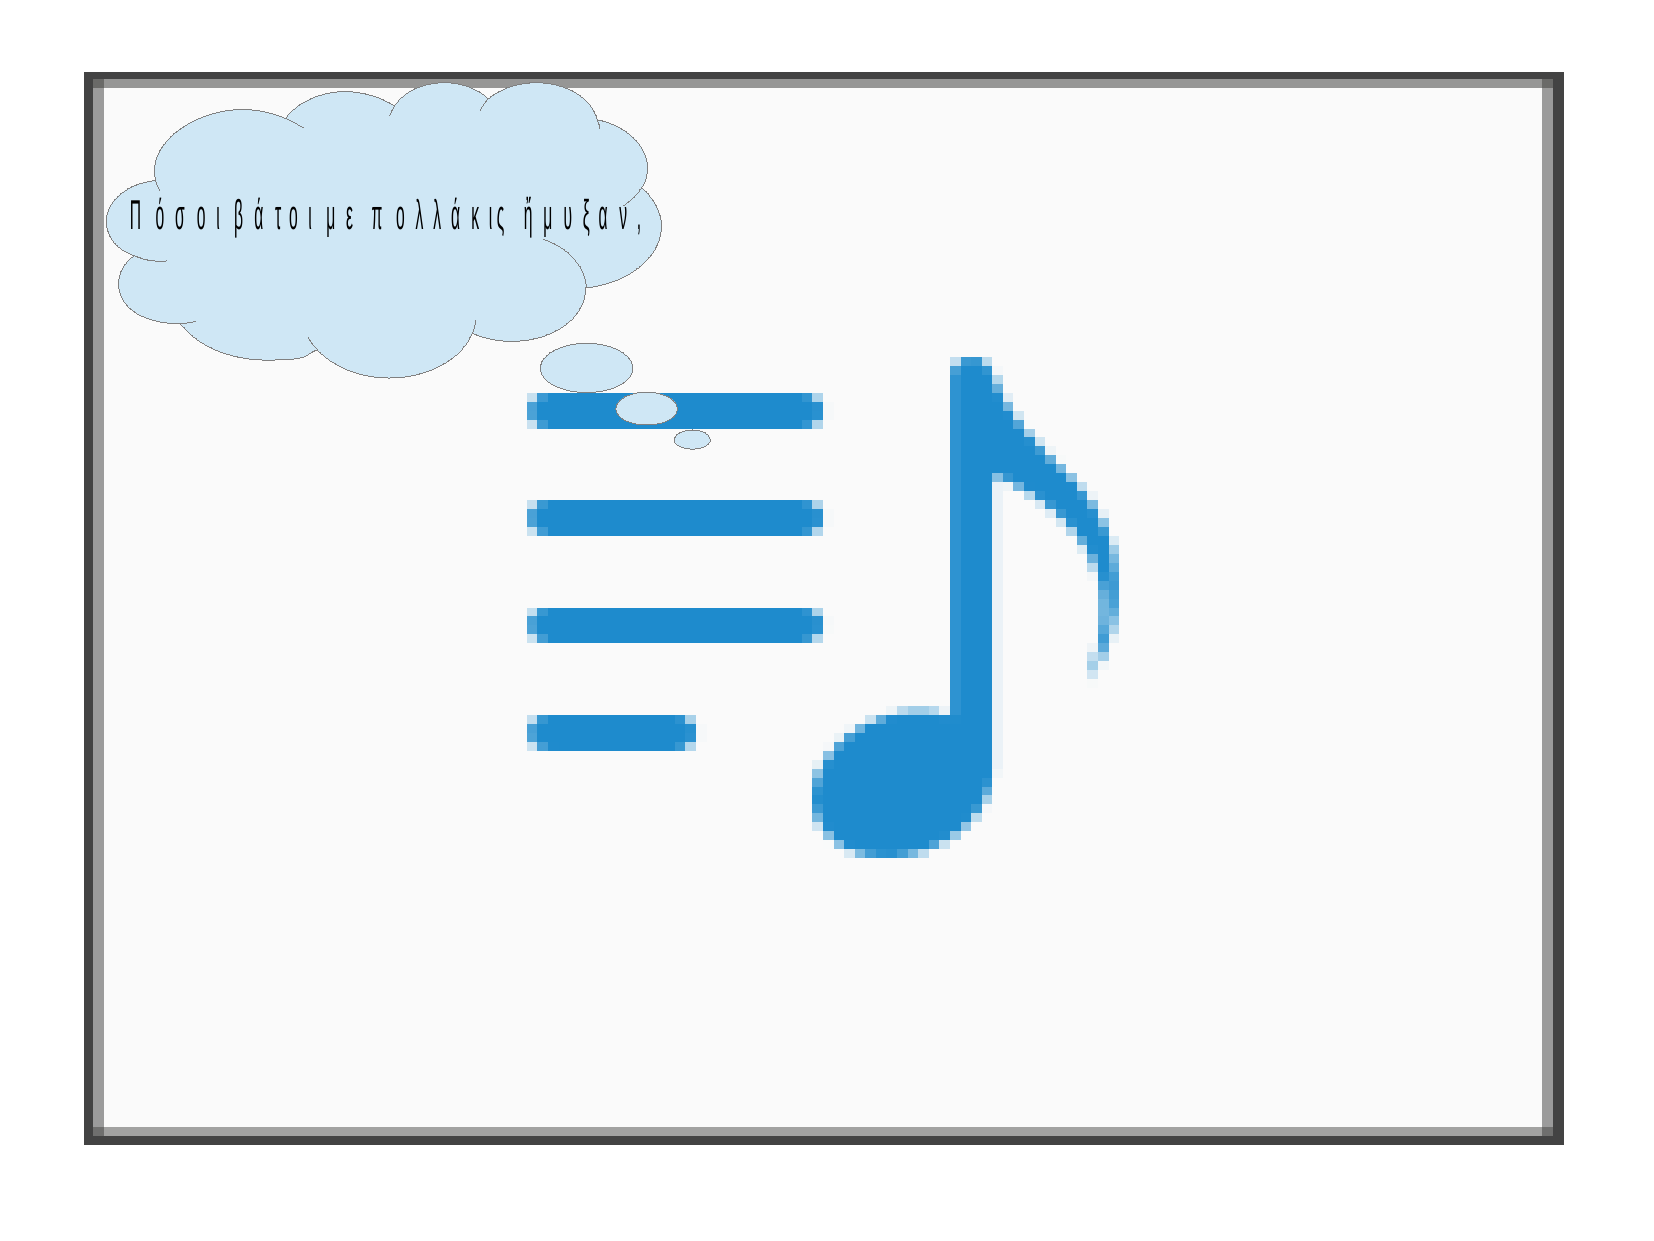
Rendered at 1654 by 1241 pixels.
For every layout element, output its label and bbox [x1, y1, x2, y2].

text_box [82, 70, 1565, 1146]
picture [129, 190, 650, 260]
